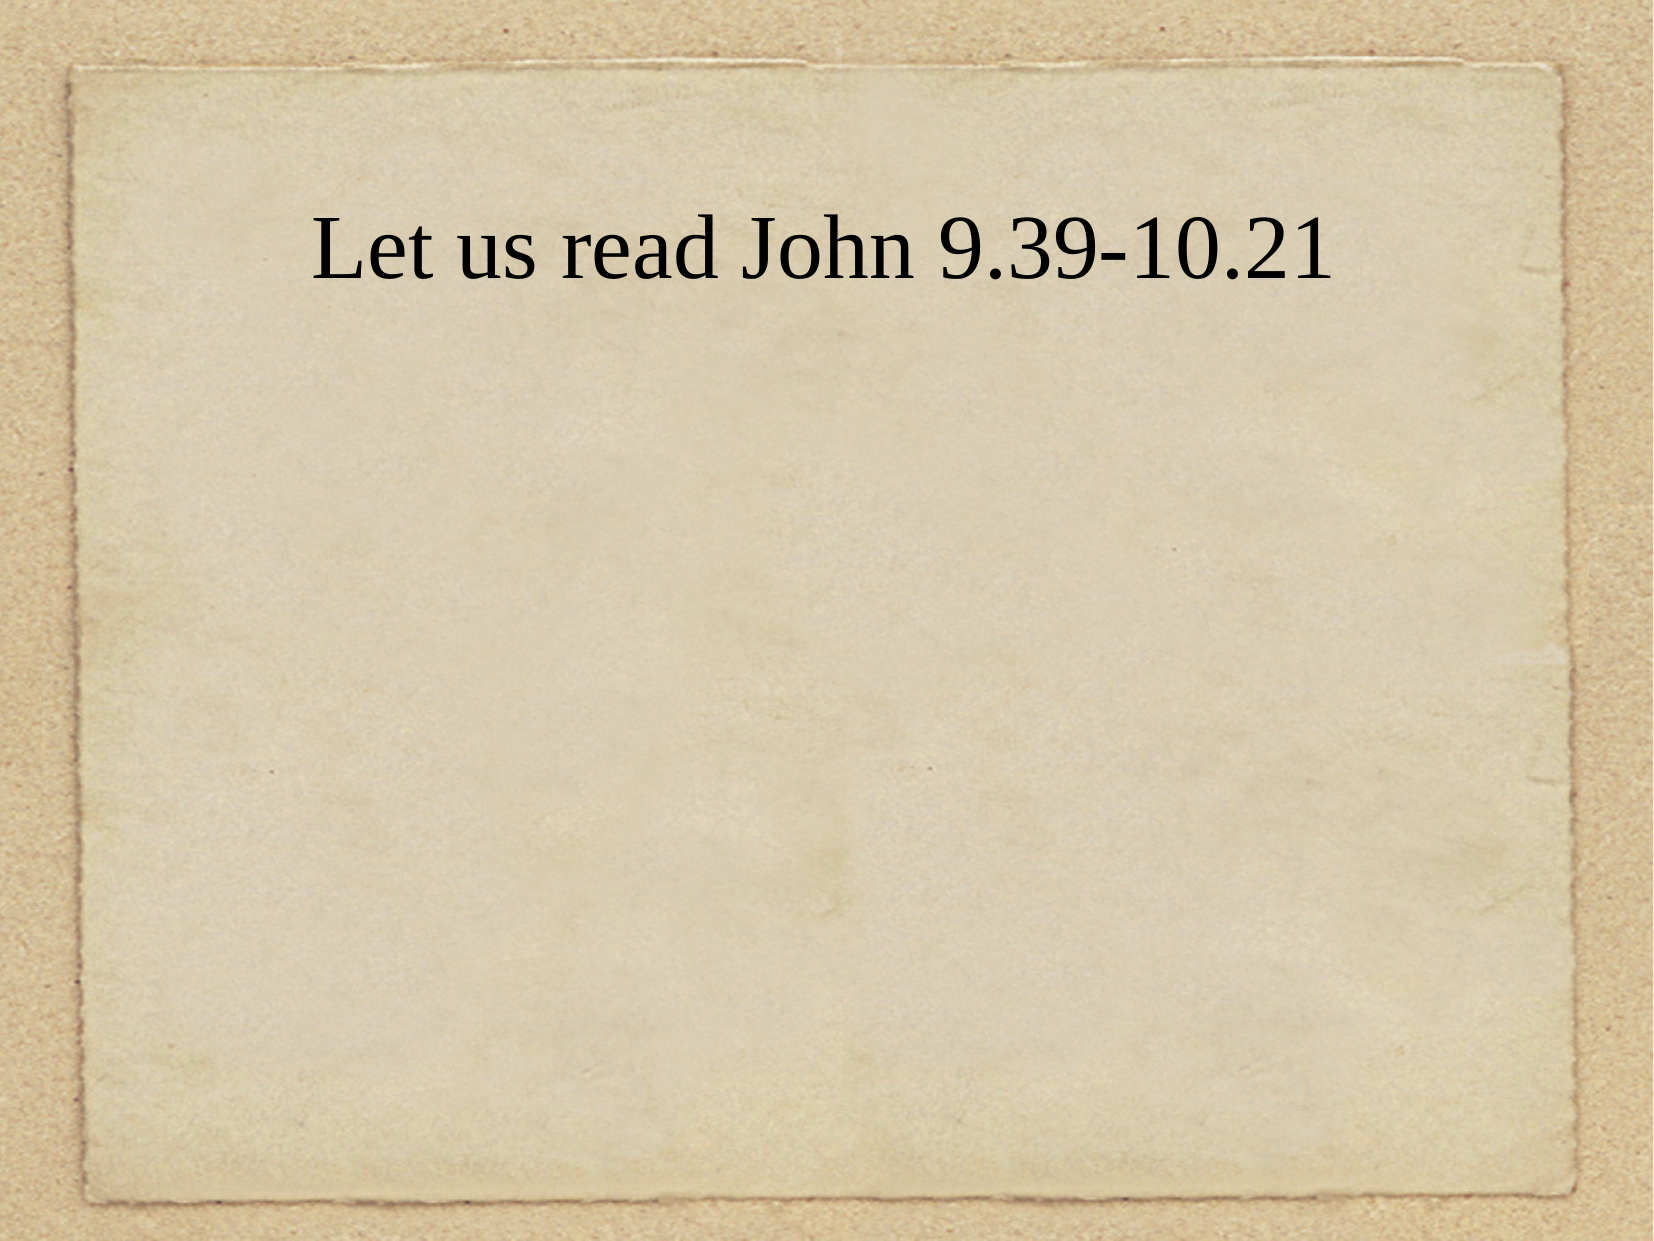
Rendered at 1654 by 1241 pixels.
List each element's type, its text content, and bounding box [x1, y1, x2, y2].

picture [0, 0, 1654, 1241]
text_box Let us read John 9.39-10.21 [75, 37, 1576, 1163]
